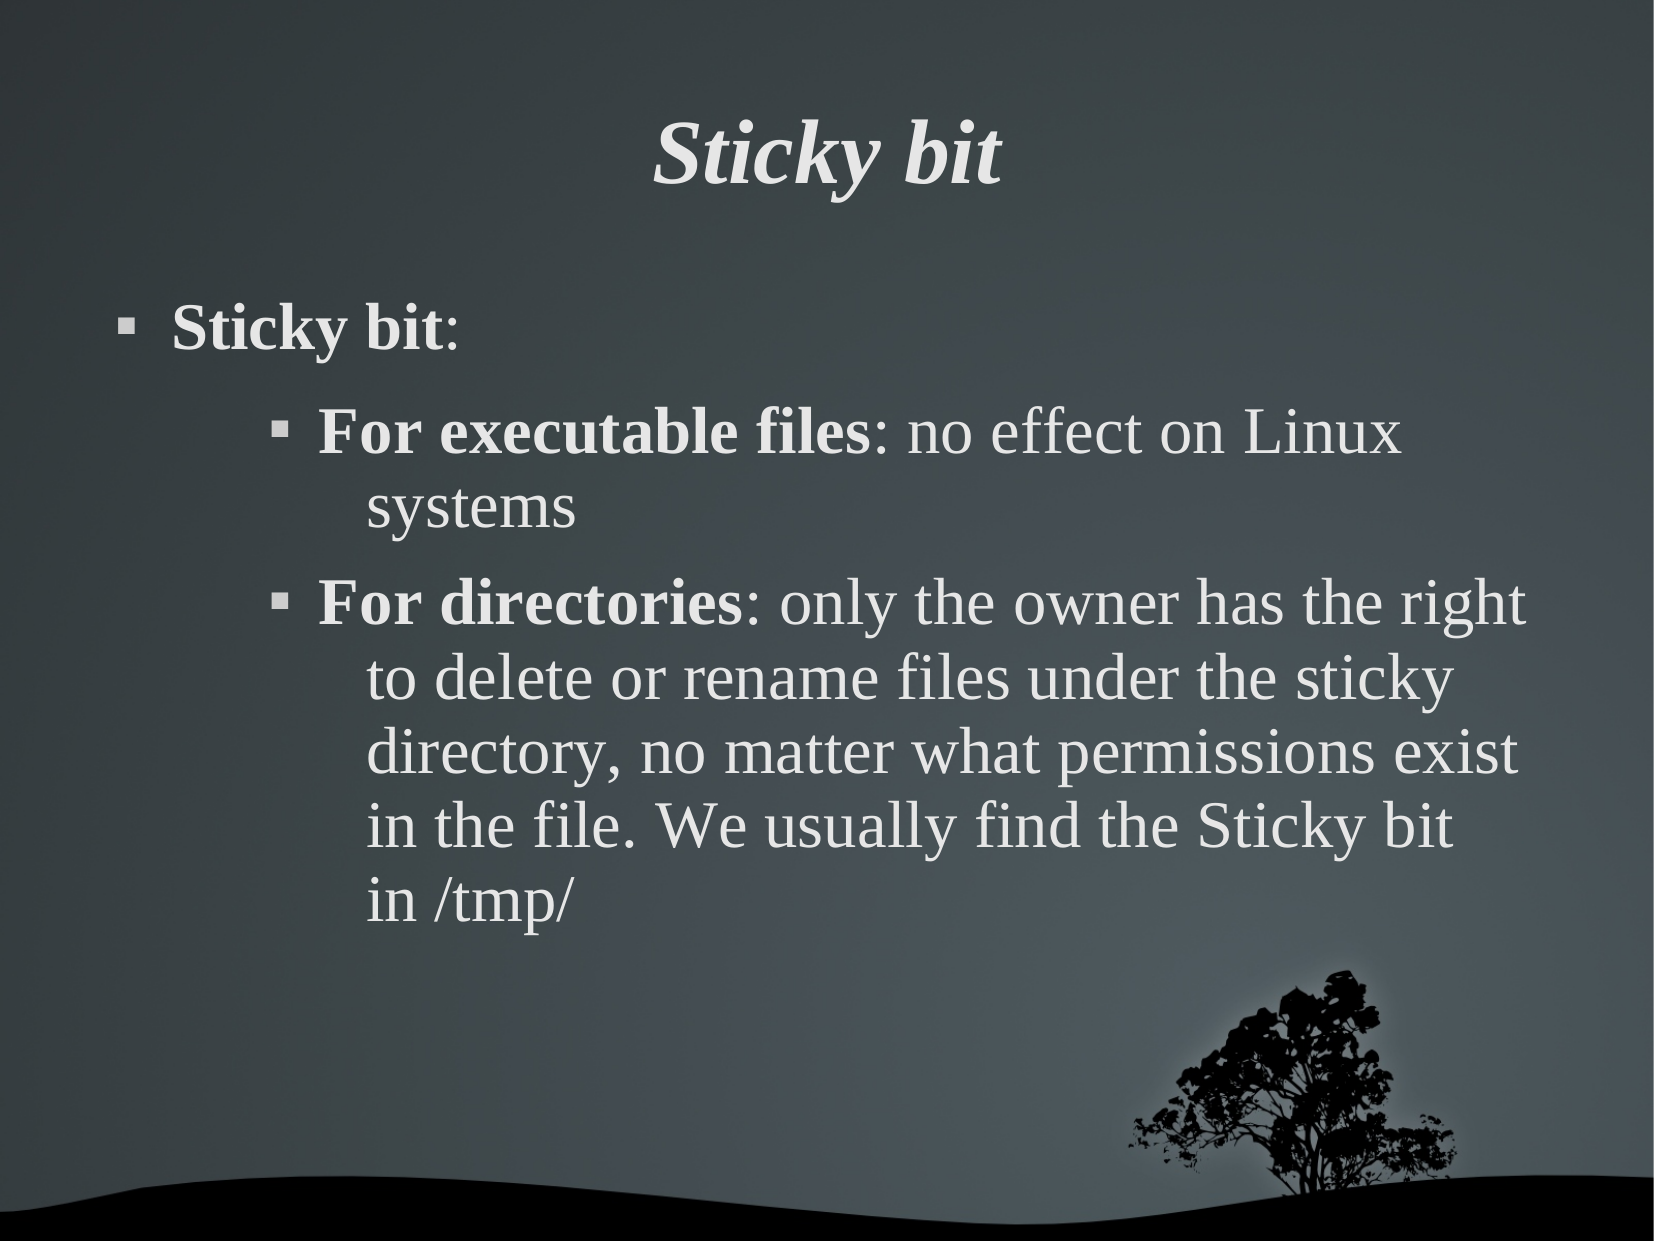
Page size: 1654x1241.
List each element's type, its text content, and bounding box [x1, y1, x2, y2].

title Sticky bit [82, 49, 1571, 257]
list Sticky bit: For executable files: no effect on Linux systems For directories: only the owner has the right to delete or rename files under the sticky directory, no matter what permissions exist in the file. We usually find the Sticky bit in /tmp/ [82, 290, 1571, 1109]
picture [0, 0, 1654, 1241]
